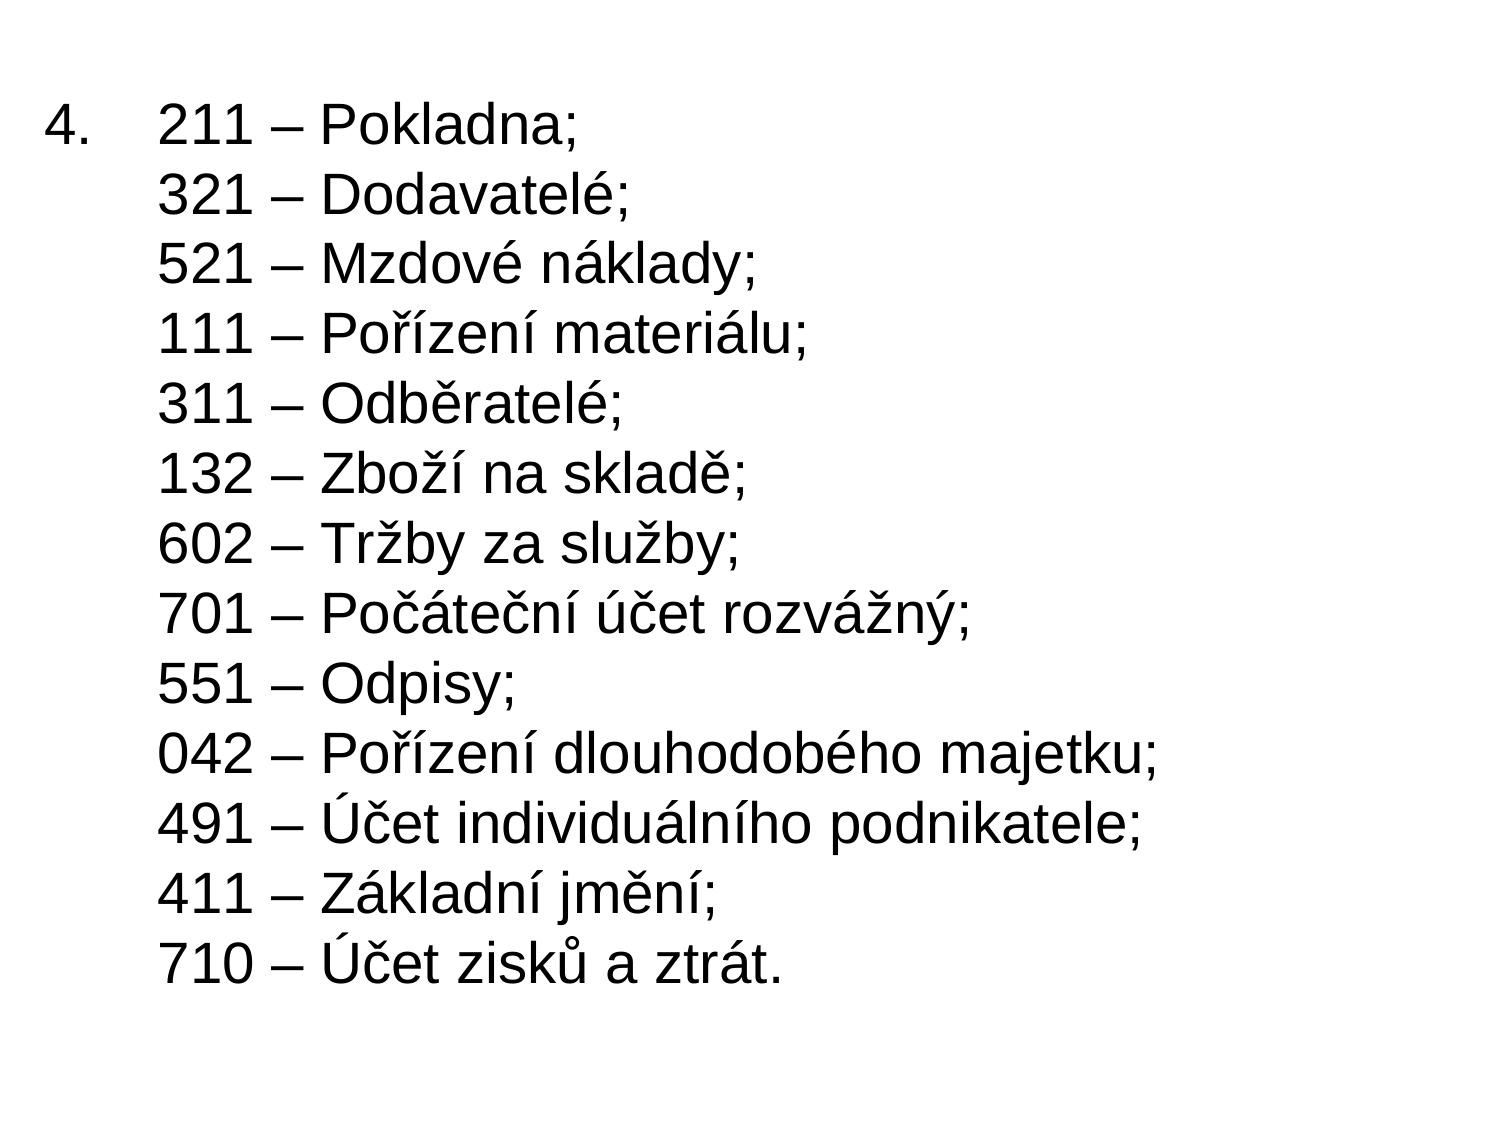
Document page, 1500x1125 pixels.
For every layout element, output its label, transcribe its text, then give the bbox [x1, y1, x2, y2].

text_box 4. 211 – Pokladna; 321 – Dodavatelé; 521 – Mzdové náklady; 111 – Pořízení materiálu; 311 – Odběratelé; 132 – Zboží na skladě; 602 – Tržby za služby; 701 – Počáteční účet rozvážný; 551 – Odpisy; 042 – Pořízení dlouhodobého majetku; 491 – Účet individuálního podnikatele; 411 – Základní jmění; 710 – Účet zisků a ztrát. [29, 78, 1459, 1074]
